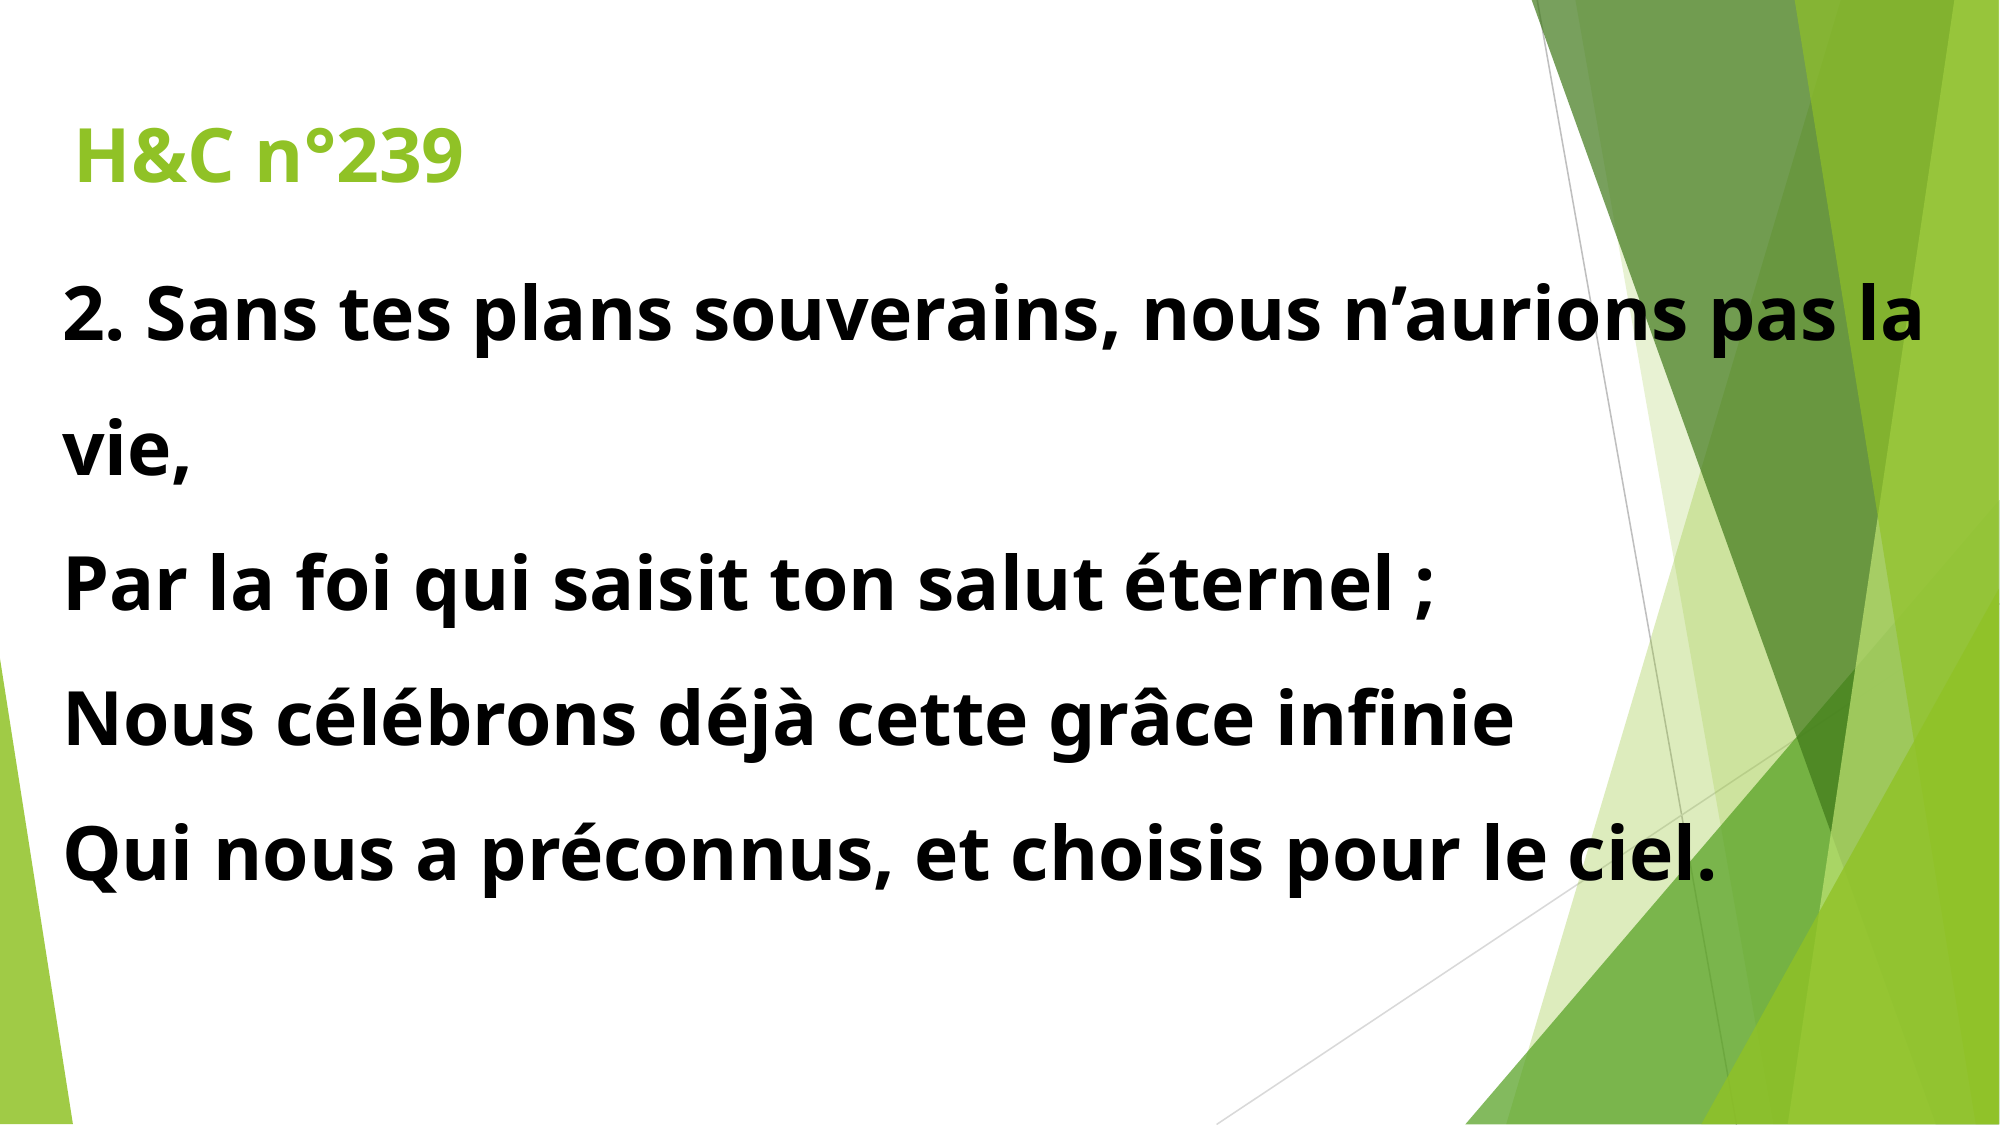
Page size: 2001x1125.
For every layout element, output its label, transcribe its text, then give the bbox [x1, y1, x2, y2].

text_box 2. Sans tes plans souverains, nous n’aurions pas la vie, Par la foi qui saisit ton salut éternel ; Nous célébrons déjà cette grâce infinie Qui nous a préconnus, et choisis pour le ciel. [47, 213, 2001, 1037]
text_box H&C n°239 [59, 99, 1522, 213]
